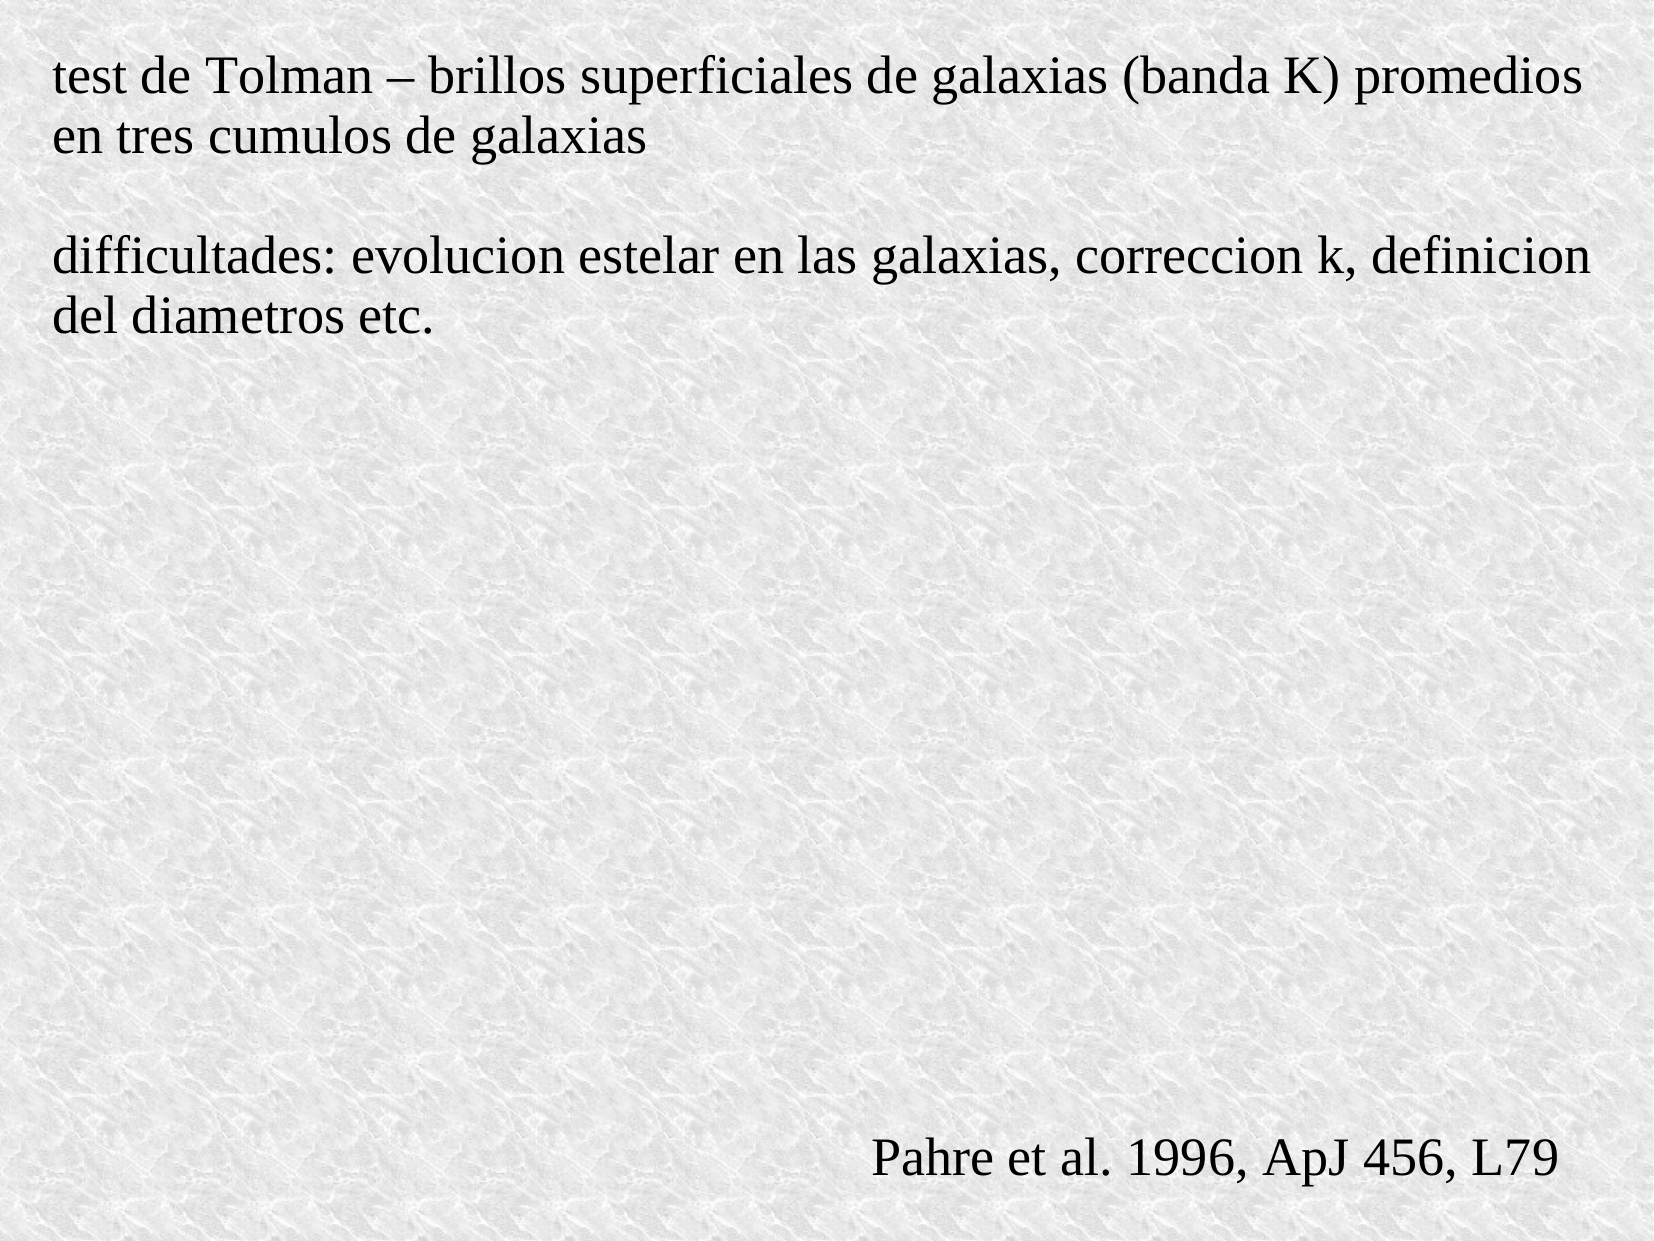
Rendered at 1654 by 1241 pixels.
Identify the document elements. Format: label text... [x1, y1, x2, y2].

picture [0, 0, 1654, 1241]
text_box Pahre et al. 1996, ApJ 456, L79 [856, 1119, 1576, 1201]
text_box test de Tolman – brillos superficiales de galaxias (banda K) promedios en tres cumulos de galaxias difficultades: evolucion estelar en las galaxias, correccion k, definicion del diametros etc. [37, 37, 1608, 380]
